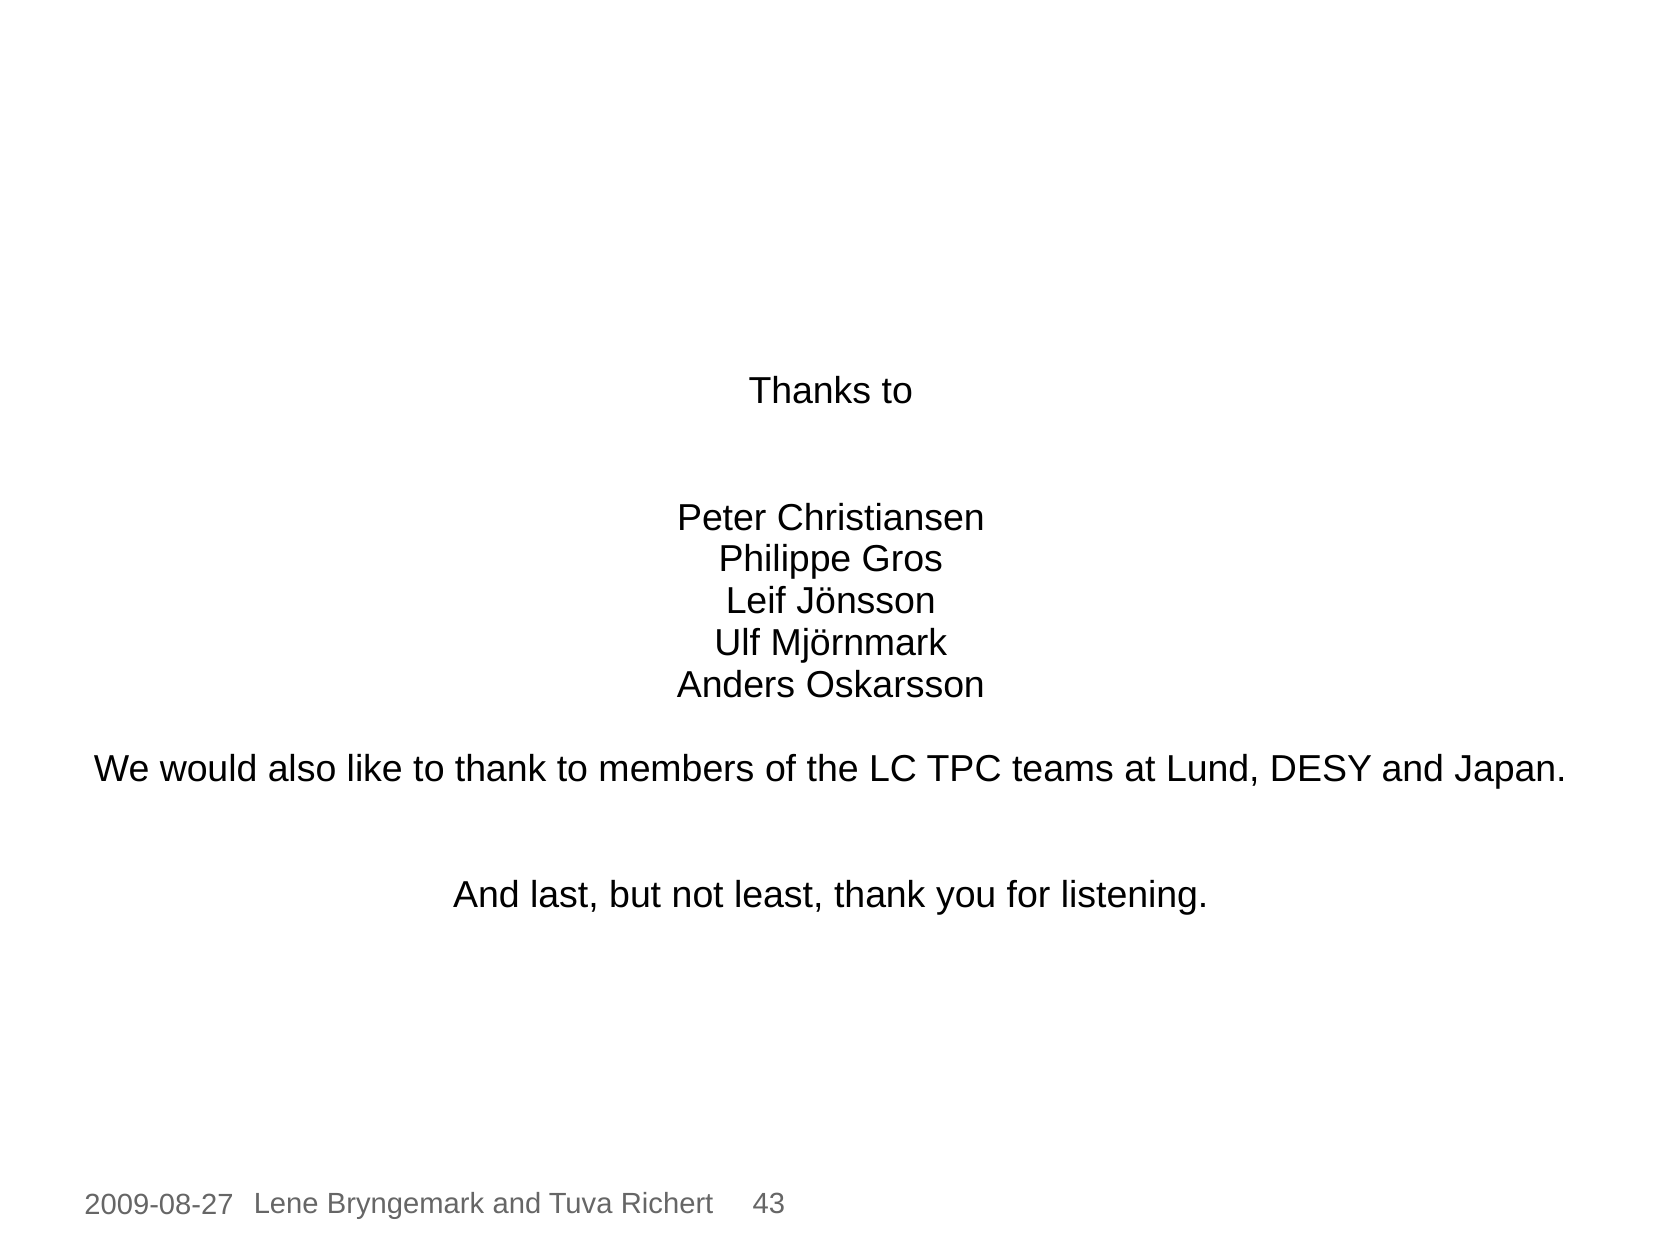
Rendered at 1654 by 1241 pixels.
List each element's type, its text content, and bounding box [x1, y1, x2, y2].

text_box Thanks to Peter Christiansen Philippe Gros Leif Jönsson Ulf Mjörnmark Anders Oskarsson We would also like to thank to members of the LC TPC teams at Lund, DESY and Japan. And last, but not least, thank you for listening. [65, 362, 1597, 924]
